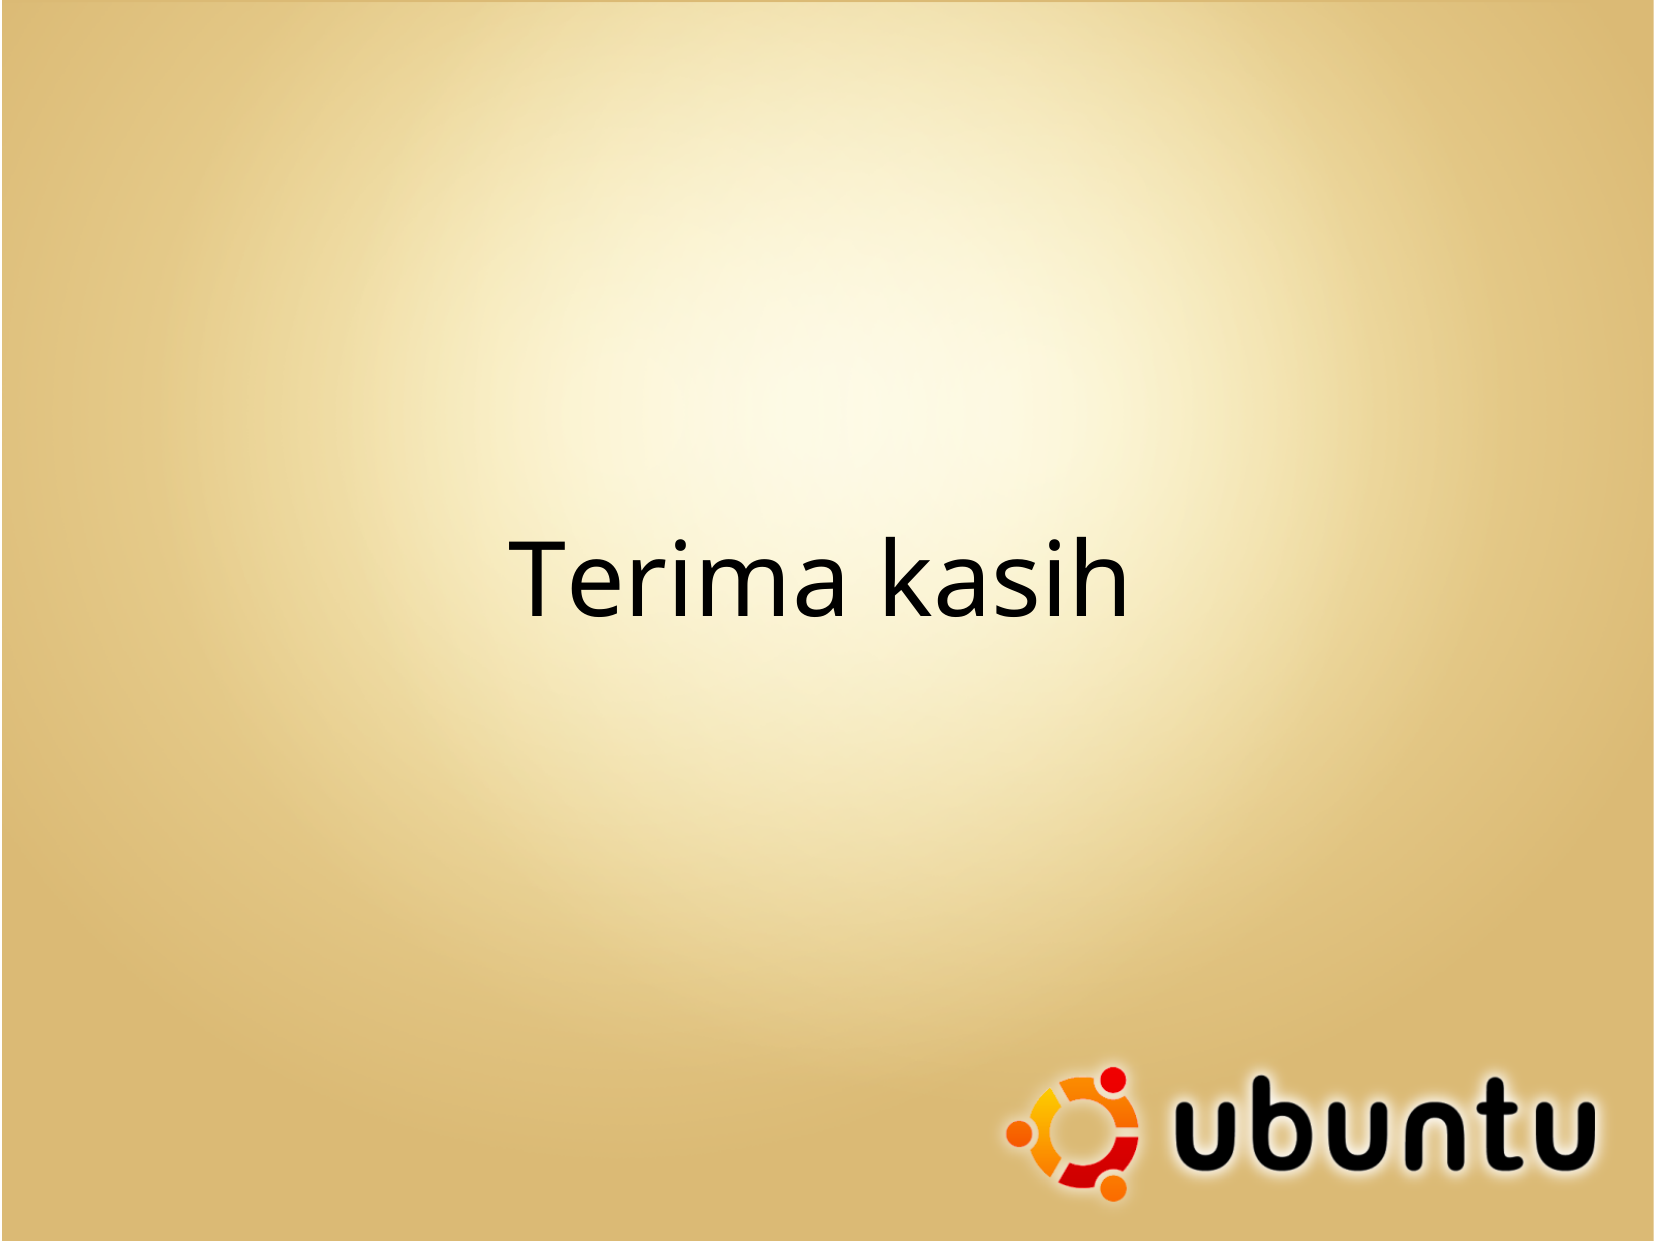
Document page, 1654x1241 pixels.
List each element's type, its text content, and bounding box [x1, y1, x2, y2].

picture [2, 0, 1654, 1241]
title Terima kasih [76, 472, 1565, 680]
